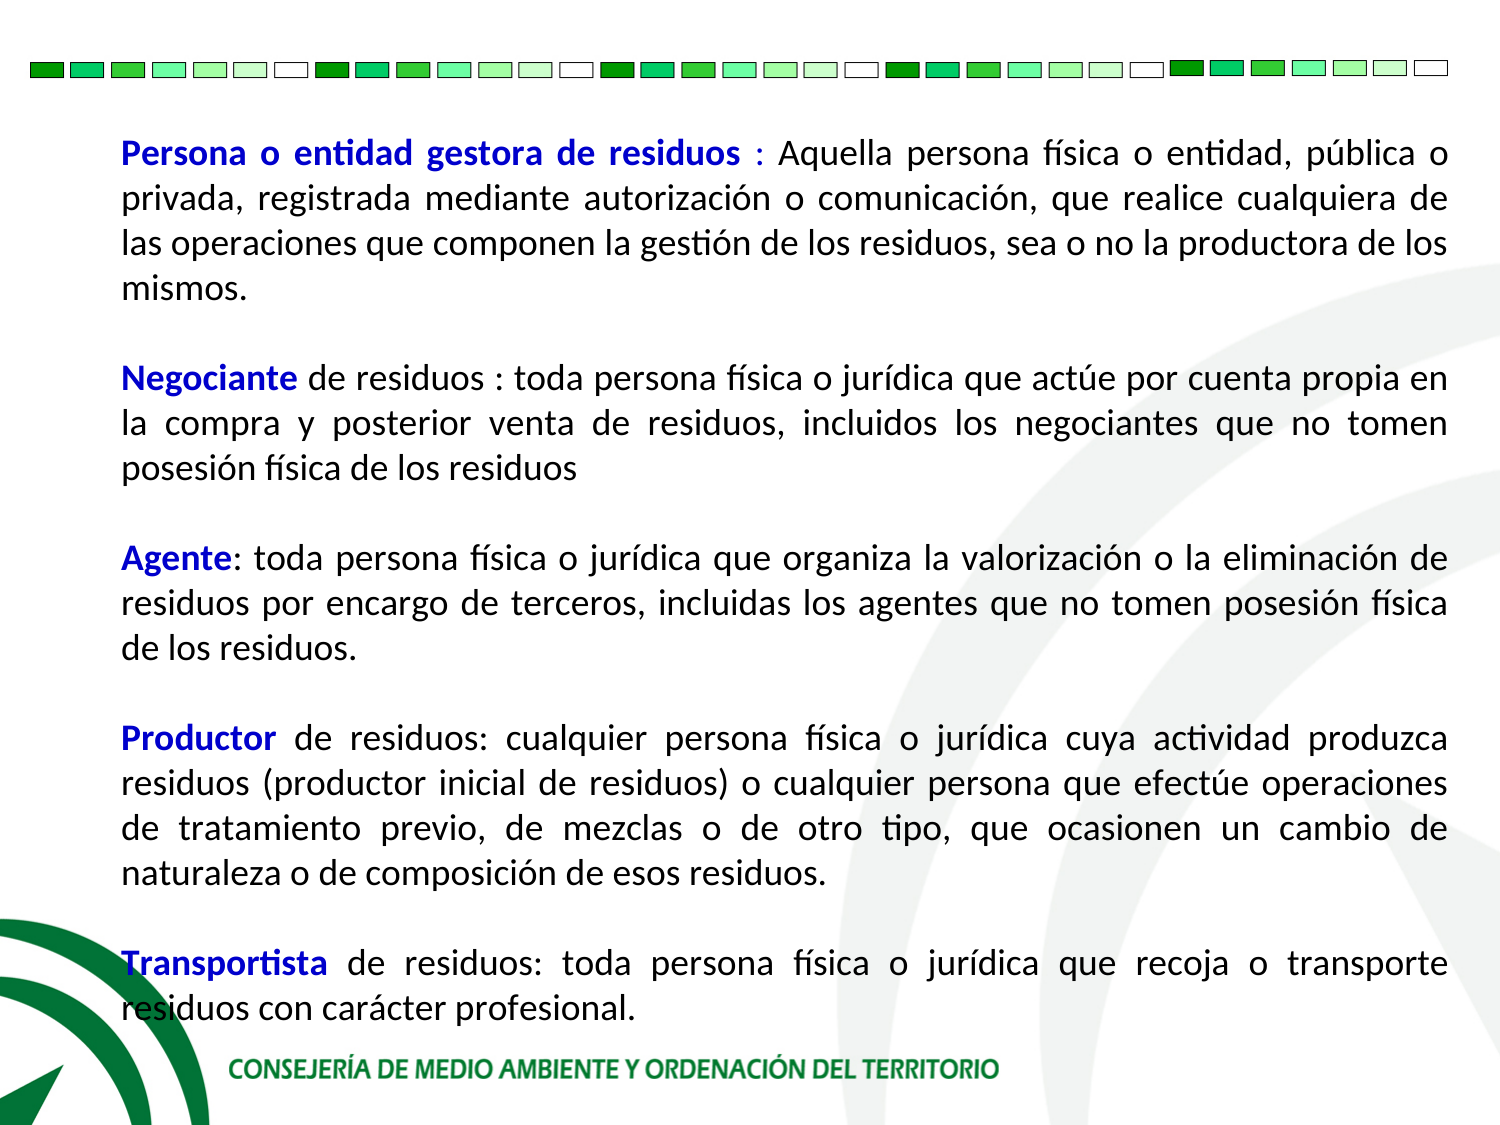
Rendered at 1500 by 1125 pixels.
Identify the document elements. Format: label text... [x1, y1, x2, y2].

text_box Persona o entidad gestora de residuos : Aquella persona física o entidad, pública o privada, registrada mediante autorización o comunicación, que realice cualquiera de las operaciones que componen la gestión de los residuos, sea o no la productora de los mismos. Negociante de residuos : toda persona física o jurídica que actúe por cuenta propia en la compra y posterior venta de residuos, incluidos los negociantes que no tomen posesión física de los residuos Agente: toda persona física o jurídica que organiza la valorización o la eliminación de residuos por encargo de terceros, incluidas los agentes que no tomen posesión física de los residuos. Productor de residuos: cualquier persona física o jurídica cuya actividad produzca residuos (productor inicial de residuos) o cualquier persona que efectúe operaciones de tratamiento previo, de mezclas o de otro tipo, que ocasionen un cambio de naturaleza o de composición de esos residuos. Transportista de residuos: toda persona física o jurídica que recoja o transporte residuos con carácter profesional. [106, 120, 1465, 1036]
picture [0, 0, 1500, 1125]
